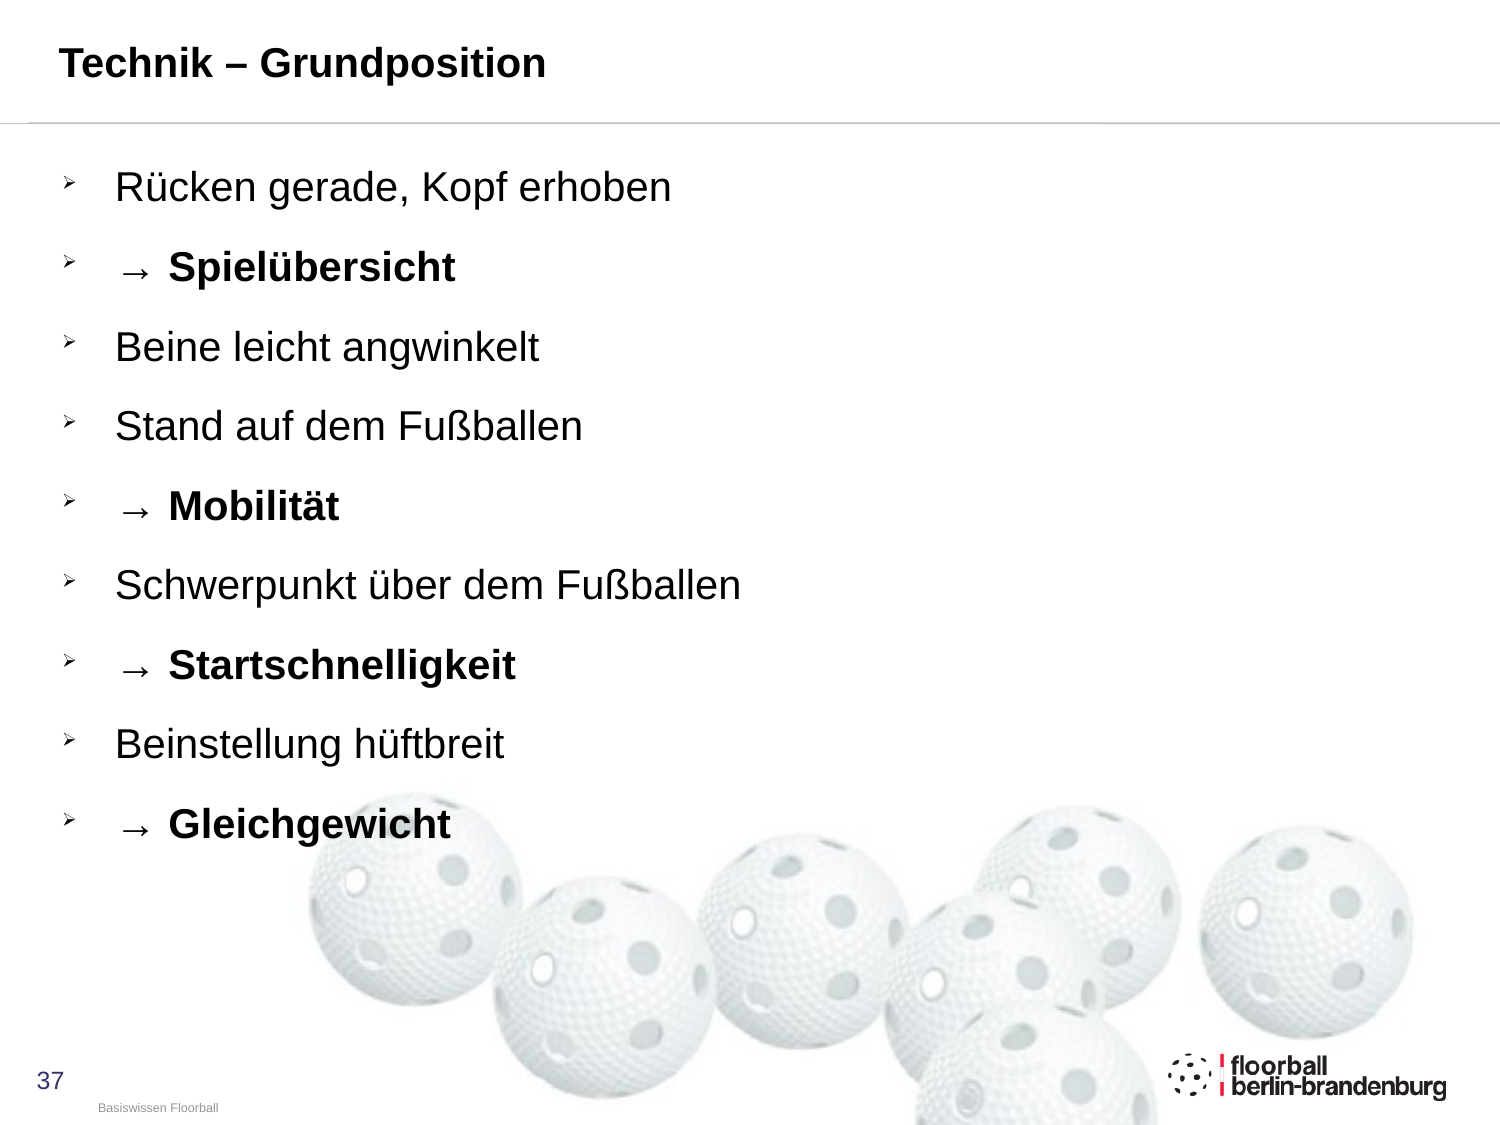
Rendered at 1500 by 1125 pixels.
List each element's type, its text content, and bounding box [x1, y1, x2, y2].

text_box Rücken gerade, Kopf erhoben → Spielübersicht Beine leicht angwinkelt Stand auf dem Fußballen → Mobilität Schwerpunkt über dem Fußballen → Startschnelligkeit Beinstellung hüftbreit → Gleichgewicht [29, 152, 1466, 1013]
picture [242, 355, 1483, 1125]
text_box Technik – Grundposition [43, 28, 1466, 94]
